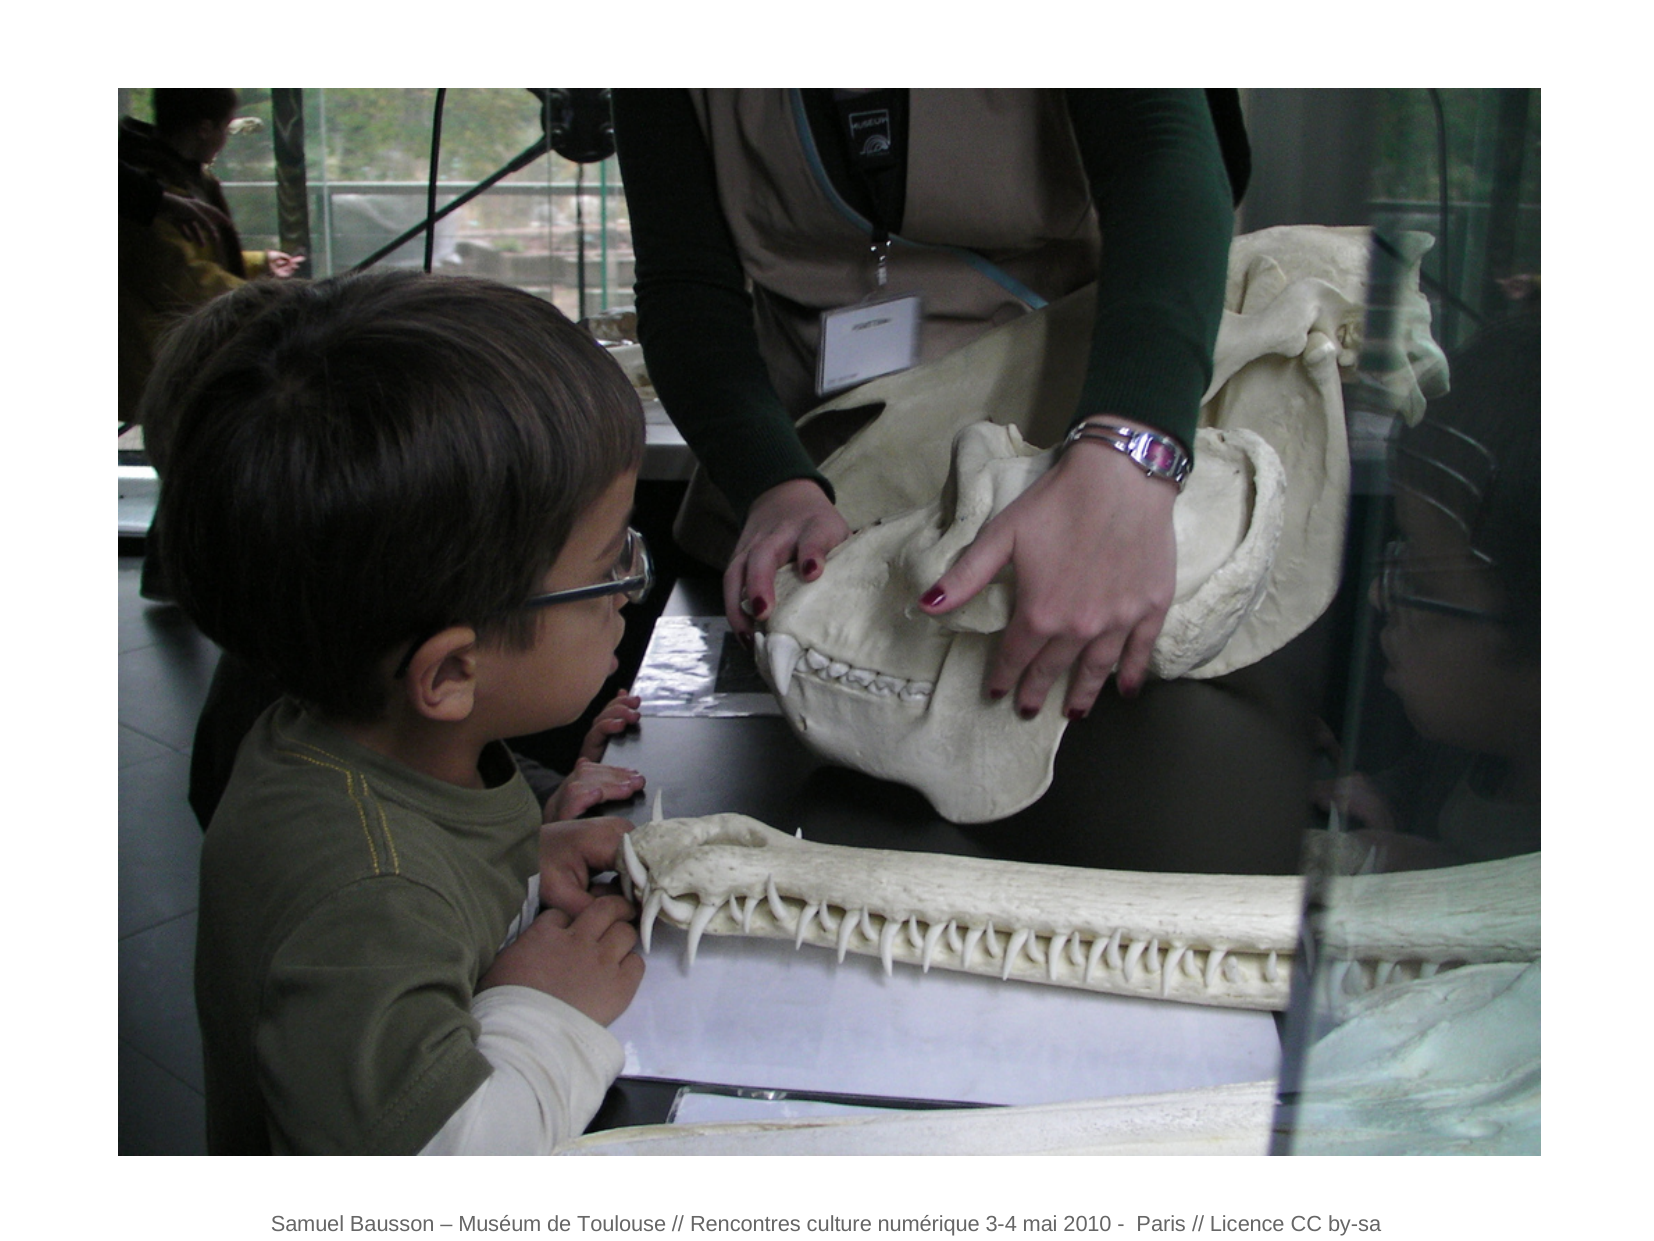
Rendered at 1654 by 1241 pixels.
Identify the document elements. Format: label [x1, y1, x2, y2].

picture [118, 88, 1541, 1156]
